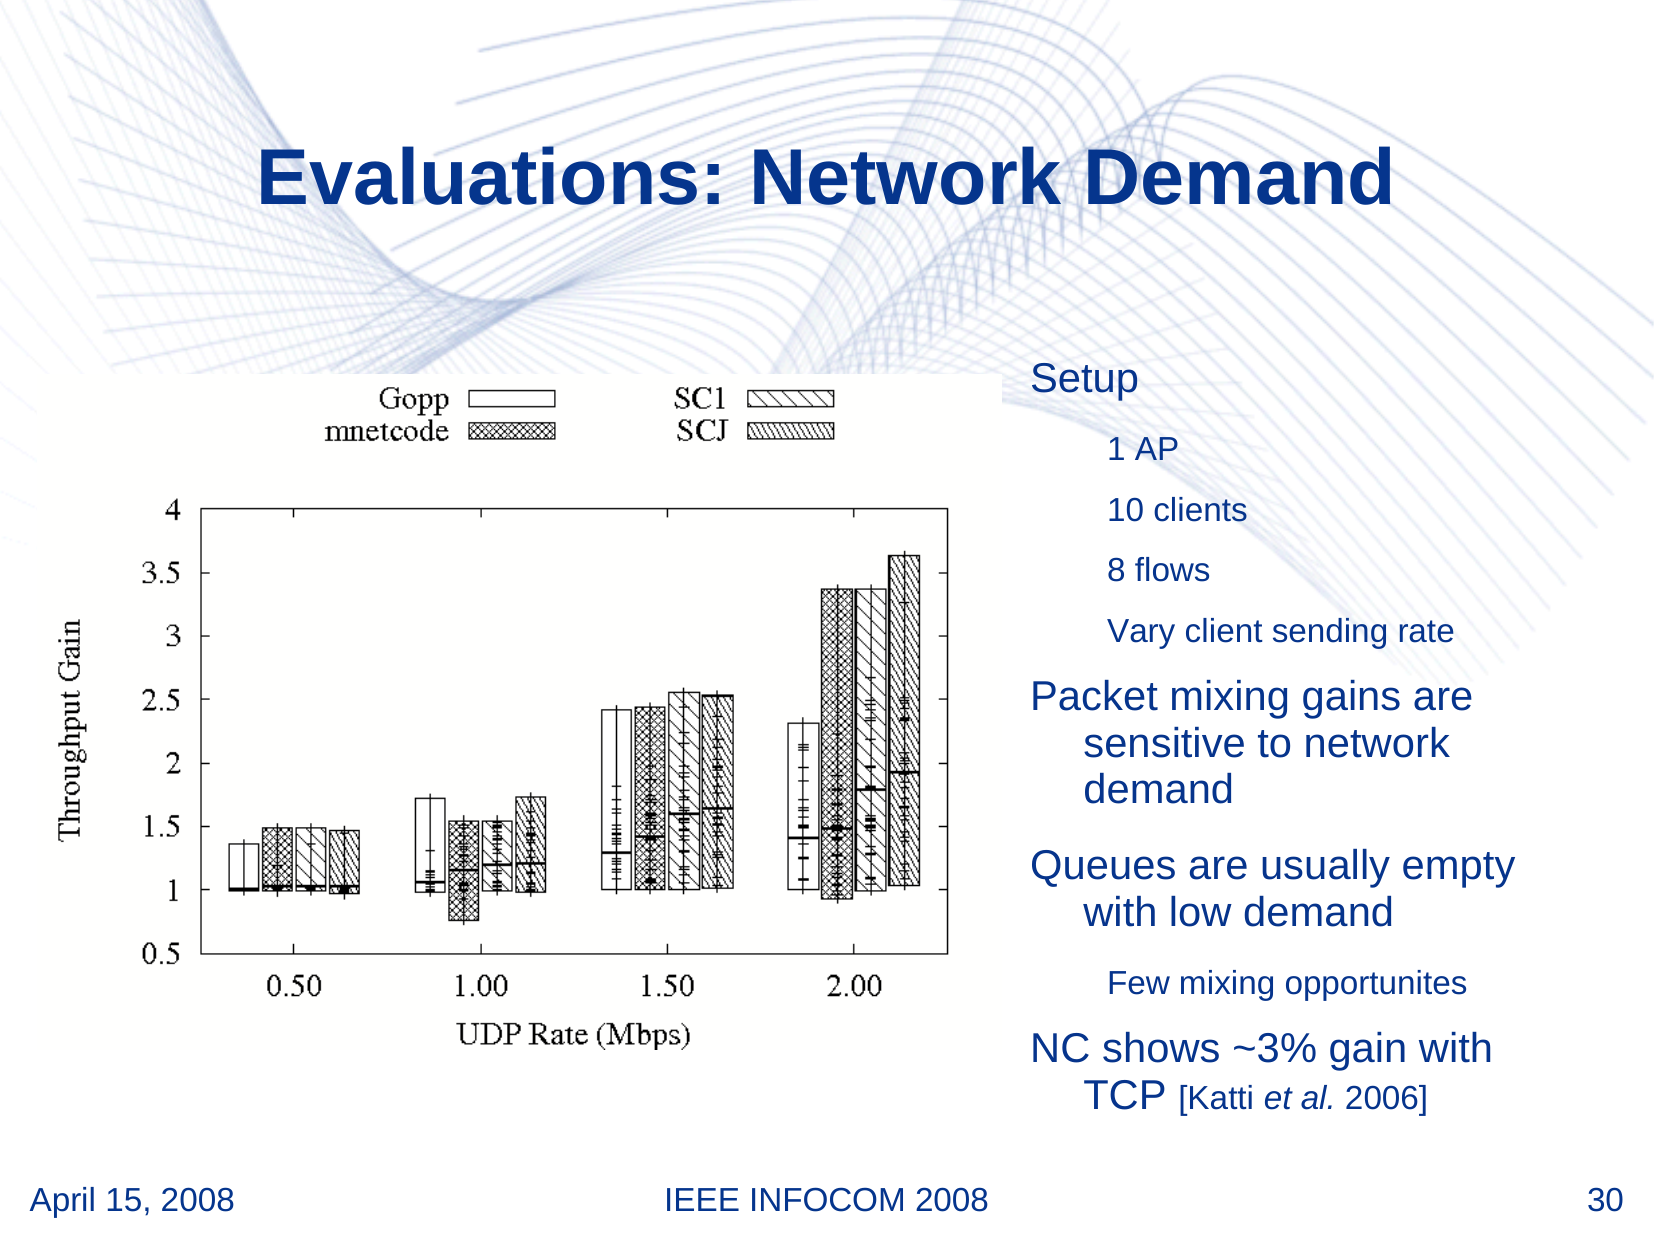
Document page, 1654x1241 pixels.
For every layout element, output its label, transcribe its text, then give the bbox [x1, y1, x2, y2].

title Evaluations: Network Demand [118, 59, 1536, 296]
picture [0, 0, 1654, 1241]
list Setup 1 AP 10 clients 8 flows Vary client sending rate Packet mixing gains are sensitive to network demand Queues are usually empty with low demand Few mixing opportunites NC shows ~3% gain with TCP [Katti et al. 2006] [1012, 354, 1536, 1123]
